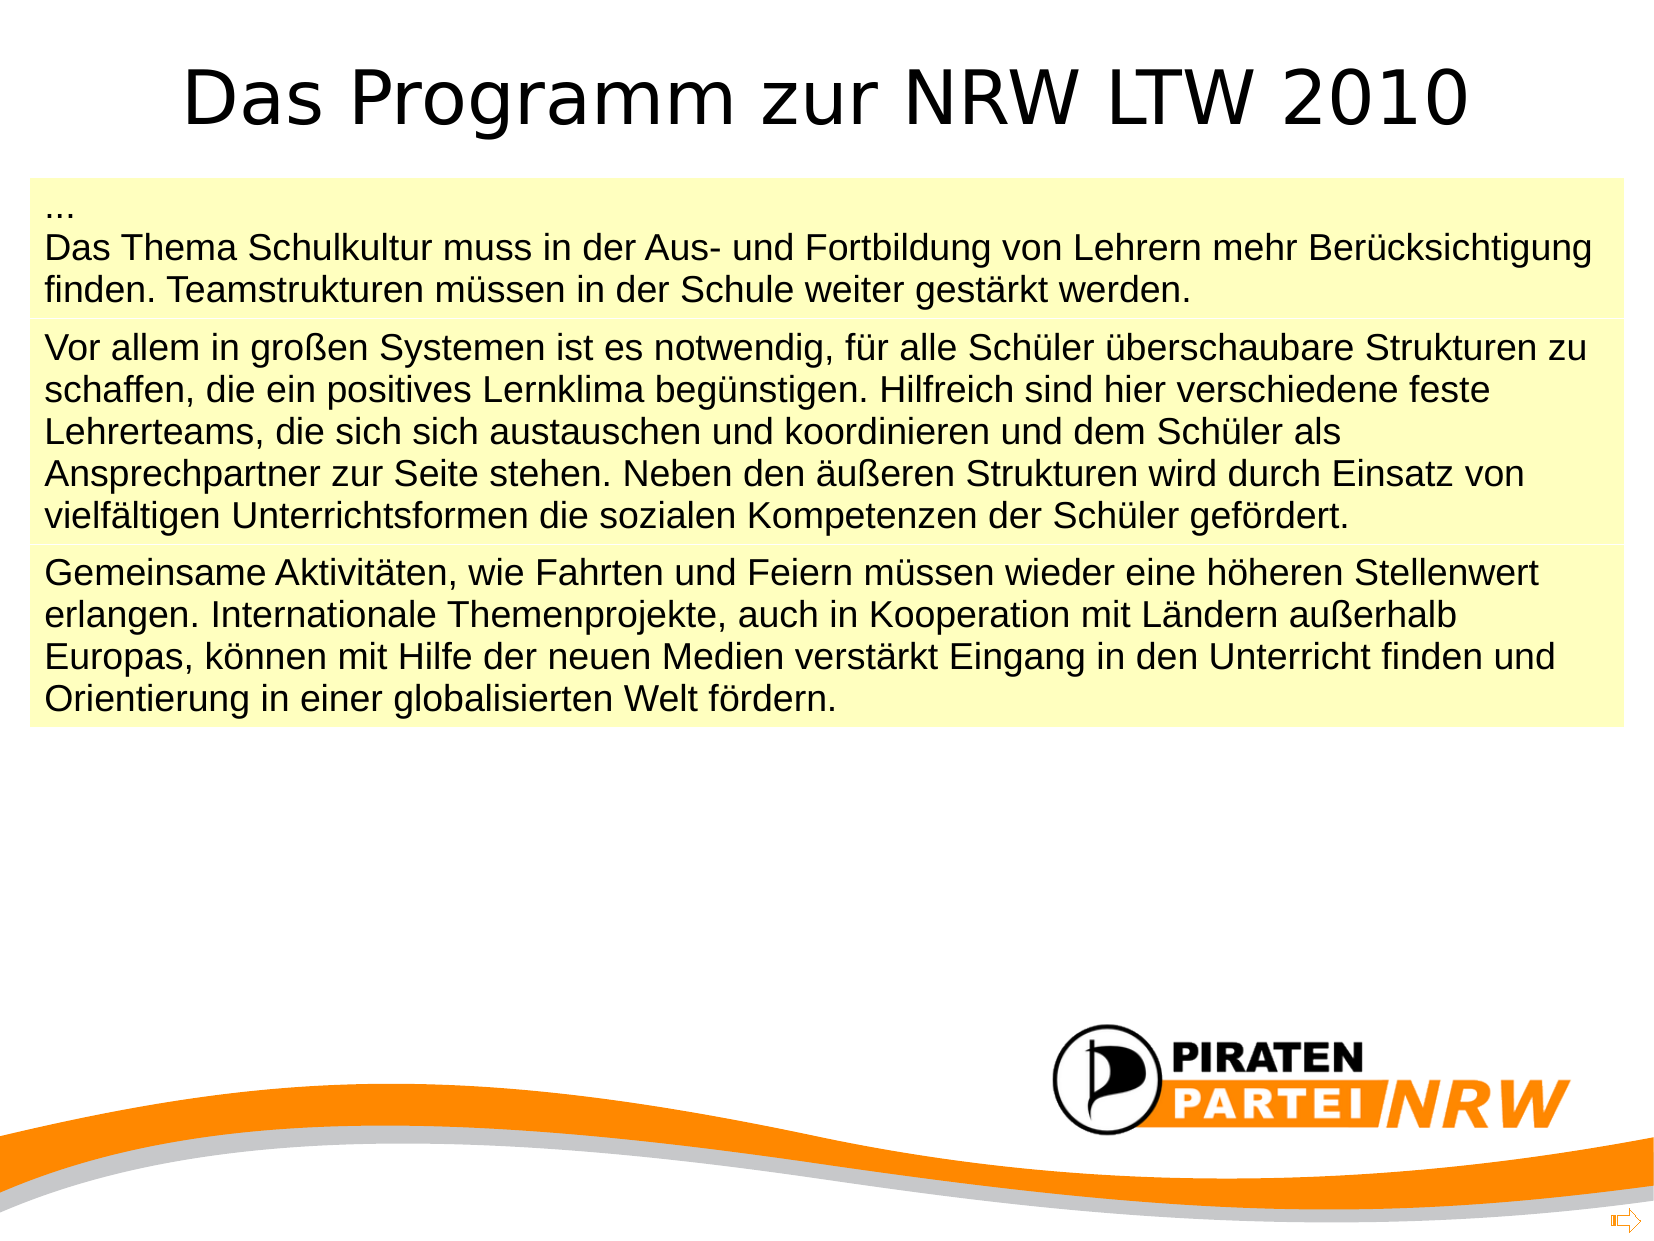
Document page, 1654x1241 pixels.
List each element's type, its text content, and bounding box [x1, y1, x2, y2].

table_cell Gemeinsame Aktivitäten, wie Fahrten und Feiern müssen wieder eine höheren Stellenwert erlangen. Internationale Themenprojekte, auch in Kooperation mit Ländern außerhalb Europas, können mit Hilfe der neuen Medien verstärkt Eingang in den Unterricht finden und Orientierung in einer globalisierten Welt fördern. [30, 545, 1624, 727]
picture [1045, 1021, 1579, 1140]
title Das Programm zur NRW LTW 2010 [82, 54, 1571, 143]
table_cell Vor allem in großen Systemen ist es notwendig, für alle Schüler überschaubare Strukturen zu schaffen, die ein positives Lernklima begünstigen. Hilfreich sind hier verschiedene feste Lehrerteams, die sich sich austauschen und koordinieren und dem Schüler als Ansprechpartner zur Seite stehen. Neben den äußeren Strukturen wird durch Einsatz von vielfältigen Unterrichtsformen die sozialen Kompetenzen der Schüler gefördert. [30, 319, 1624, 544]
table_header ... Das Thema Schulkultur muss in der Aus- und Fortbildung von Lehrern mehr Berücksichtigung finden. Teamstrukturen müssen in der Schule weiter gestärkt werden. [30, 178, 1624, 318]
